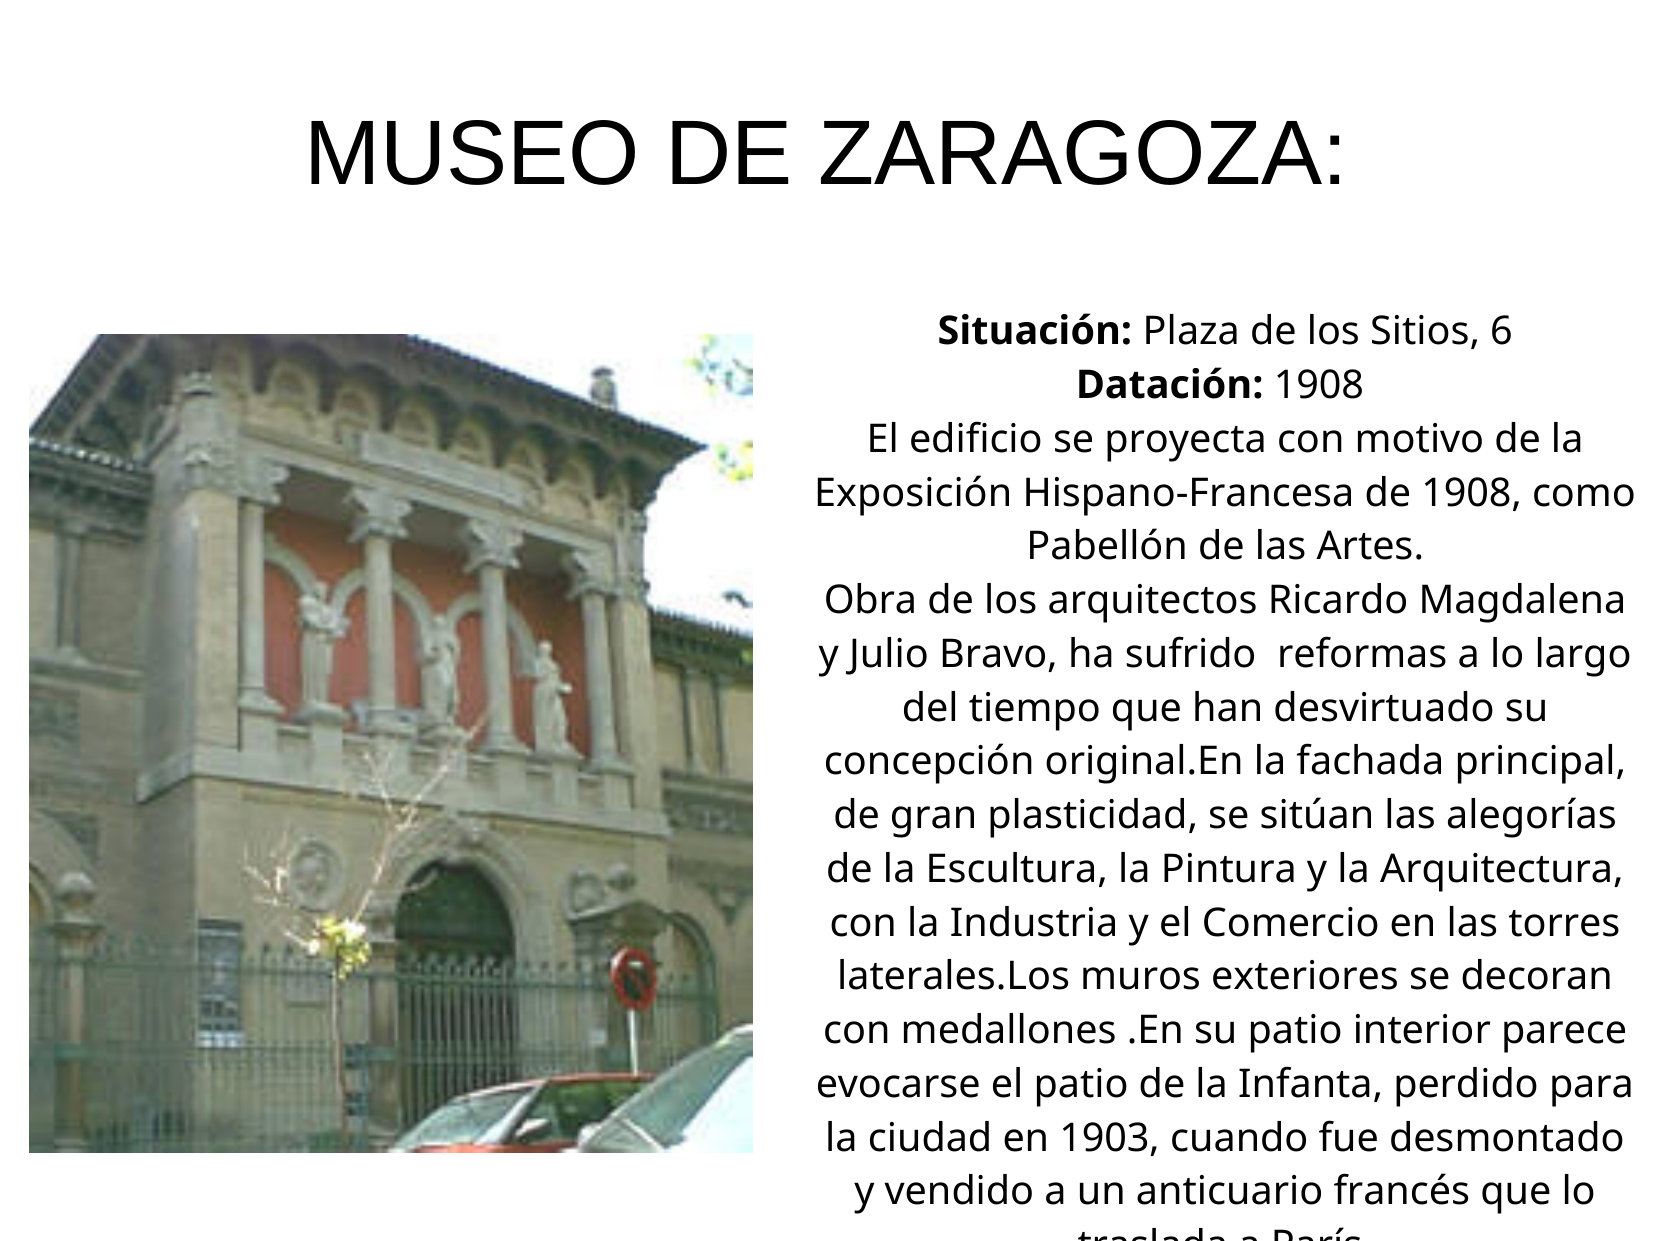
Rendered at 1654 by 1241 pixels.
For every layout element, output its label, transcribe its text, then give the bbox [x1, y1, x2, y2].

title MUSEO DE ZARAGOZA: [82, 49, 1571, 257]
picture [29, 334, 753, 1153]
text_box Situación: Plaza de los Sitios, 6 Datación: 1908 El edificio se proyecta con motivo de la Exposición Hispano-Francesa de 1908, como Pabellón de las Artes. Obra de los arquitectos Ricardo Magdalena y Julio Bravo, ha sufrido reformas a lo largo del tiempo que han desvirtuado su concepción original.En la fachada principal, de gran plasticidad, se sitúan las alegorías de la Escultura, la Pintura y la Arquitectura, con la Industria y el Comercio en las torres laterales.Los muros exteriores se decoran con medallones .En su patio interior parece evocarse el patio de la Infanta, perdido para la ciudad en 1903, cuando fue desmontado y vendido a un anticuario francés que lo traslada a París. [797, 295, 1654, 1241]
